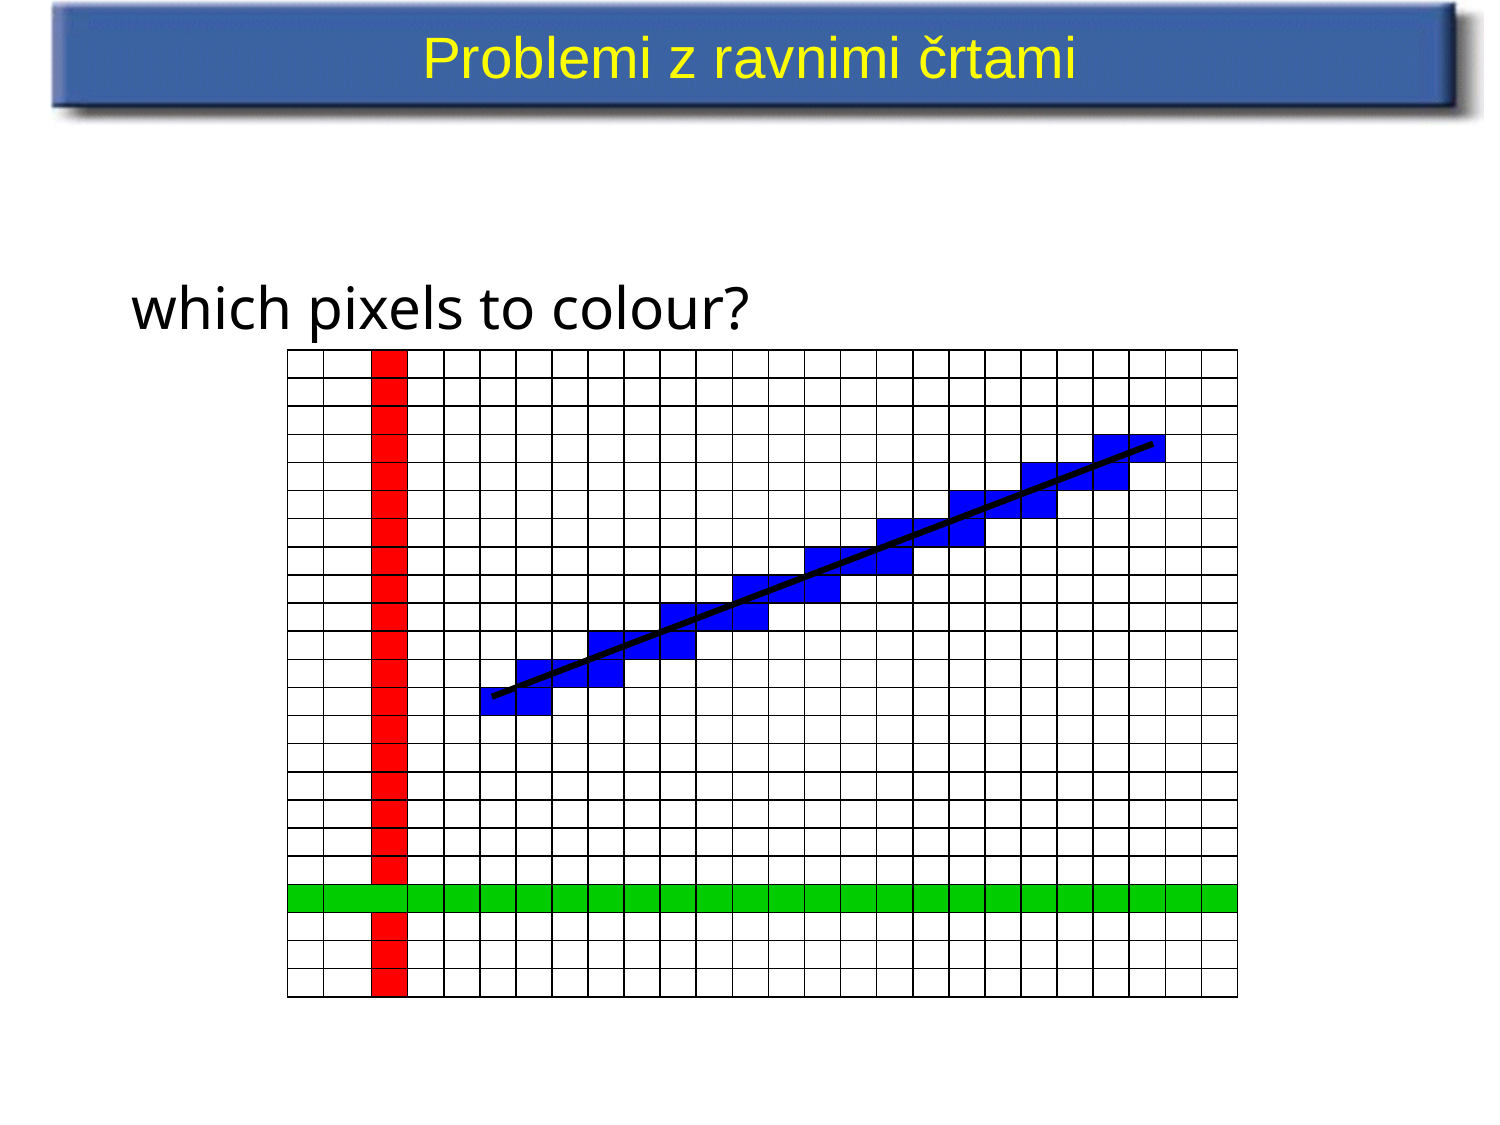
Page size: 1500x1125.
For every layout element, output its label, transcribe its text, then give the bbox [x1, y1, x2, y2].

text_box [841, 884, 876, 912]
text_box [371, 519, 407, 546]
text_box [371, 407, 407, 434]
text_box [805, 884, 840, 912]
text_box [371, 576, 407, 602]
text_box [553, 884, 587, 912]
text_box [371, 660, 407, 687]
text_box [1094, 884, 1128, 912]
text_box [324, 857, 407, 912]
text_box [371, 688, 407, 715]
text_box [625, 884, 659, 912]
text_box [408, 884, 443, 912]
text_box [445, 884, 479, 912]
text_box [371, 604, 407, 630]
title Problemi z ravnimi črtami [75, 0, 1426, 104]
text_box [769, 884, 804, 912]
text_box [371, 463, 407, 490]
text_box [948, 462, 1093, 518]
text_box [1130, 884, 1165, 912]
text_box [481, 884, 515, 912]
text_box [588, 631, 652, 656]
text_box [371, 744, 407, 771]
text_box [950, 884, 984, 912]
text_box [479, 434, 1166, 716]
text_box [371, 548, 407, 574]
text_box [1058, 884, 1092, 912]
text_box [371, 801, 407, 827]
text_box [661, 884, 695, 912]
text_box [288, 884, 323, 912]
text_box [732, 574, 801, 601]
text_box [371, 435, 407, 462]
text_box [1166, 884, 1201, 912]
picture [50, 0, 1484, 127]
text_box [515, 659, 579, 684]
text_box [660, 603, 725, 628]
text_box [371, 829, 407, 855]
text_box [371, 969, 407, 996]
text_box [371, 491, 407, 518]
text_box [1202, 884, 1237, 912]
text_box [371, 941, 407, 968]
text_box [589, 884, 623, 912]
text_box [697, 884, 732, 912]
text_box [733, 884, 768, 912]
text_box [371, 716, 407, 743]
text_box [371, 632, 407, 659]
text_box [1022, 884, 1056, 912]
text_box [804, 546, 874, 573]
text_box which pixels to colour? [116, 271, 1450, 351]
text_box [877, 884, 912, 912]
text_box [876, 518, 947, 546]
text_box [986, 884, 1020, 912]
text_box [371, 913, 407, 940]
text_box [914, 884, 948, 912]
text_box [371, 351, 407, 377]
text_box [517, 884, 551, 912]
text_box [371, 773, 407, 799]
text_box [1094, 435, 1128, 462]
text_box [371, 379, 407, 405]
